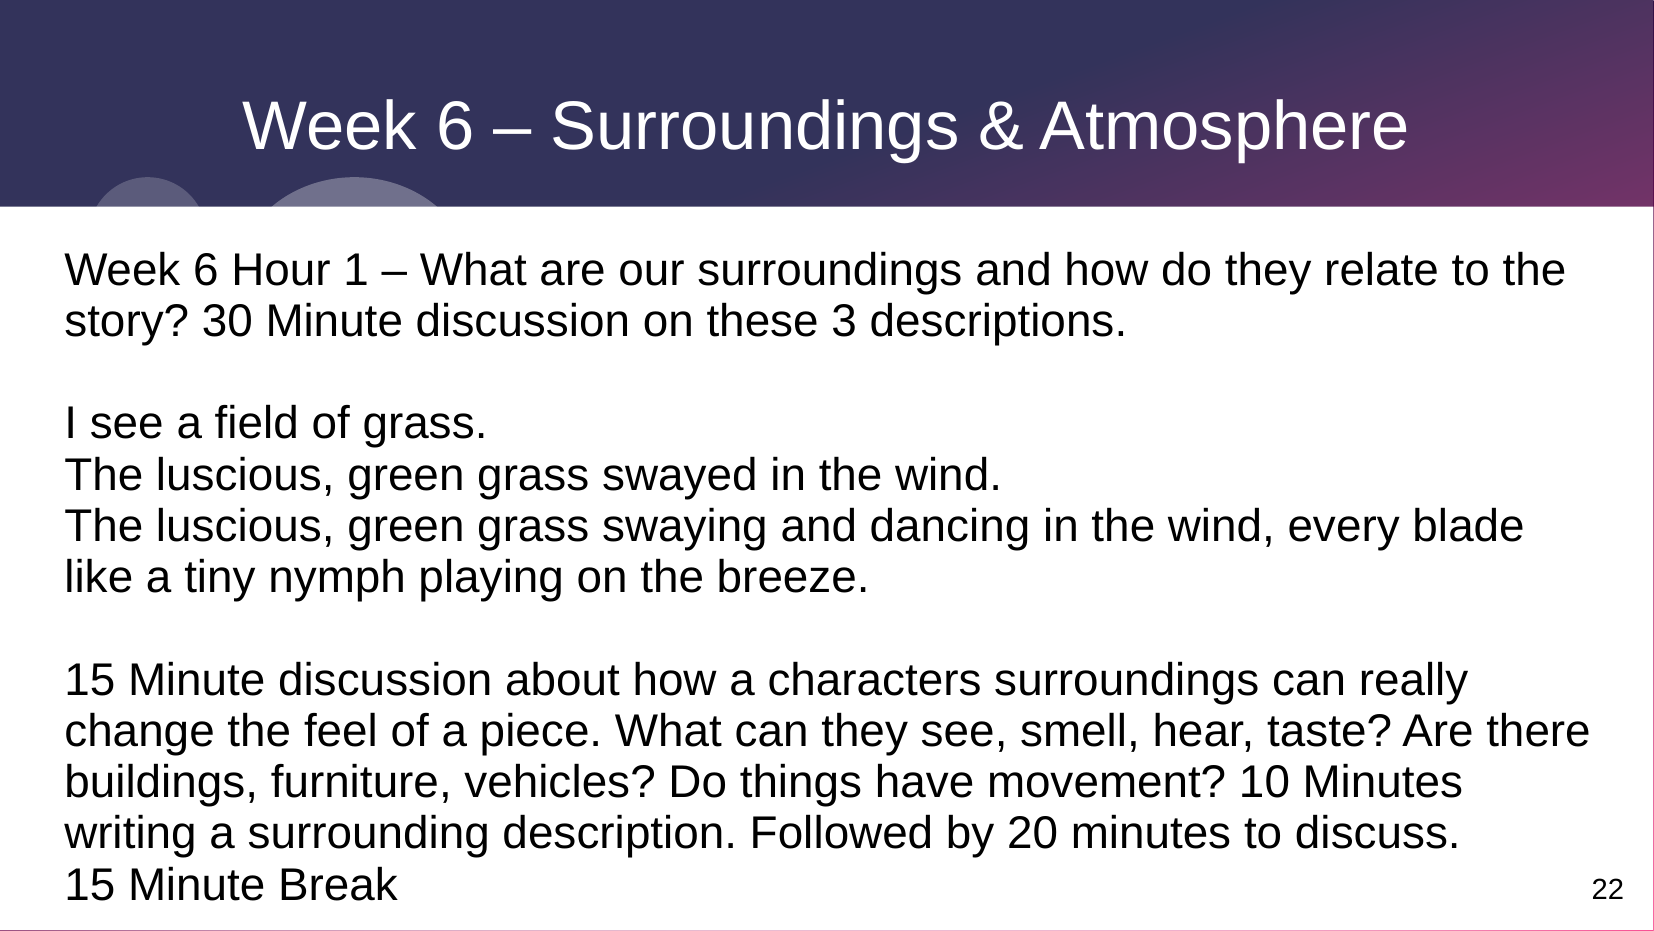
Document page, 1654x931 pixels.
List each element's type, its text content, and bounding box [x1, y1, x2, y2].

title Week 6 – Surroundings & Atmosphere [29, 44, 1625, 207]
text_box Week 6 Hour 1 – What are our surroundings and how do they relate to the story? 30 Minute discussion on these 3 descriptions. I see a field of grass. The luscious, green grass swayed in the wind. The luscious, green grass swaying and dancing in the wind, every blade like a tiny nymph playing on the breeze. 15 Minute discussion about how a characters surroundings can really change the feel of a piece. What can they see, smell, hear, taste? Are there buildings, furniture, vehicles? Do things have movement? 10 Minutes writing a surrounding description. Followed by 20 minutes to discuss. 15 Minute Break [49, 236, 1615, 886]
